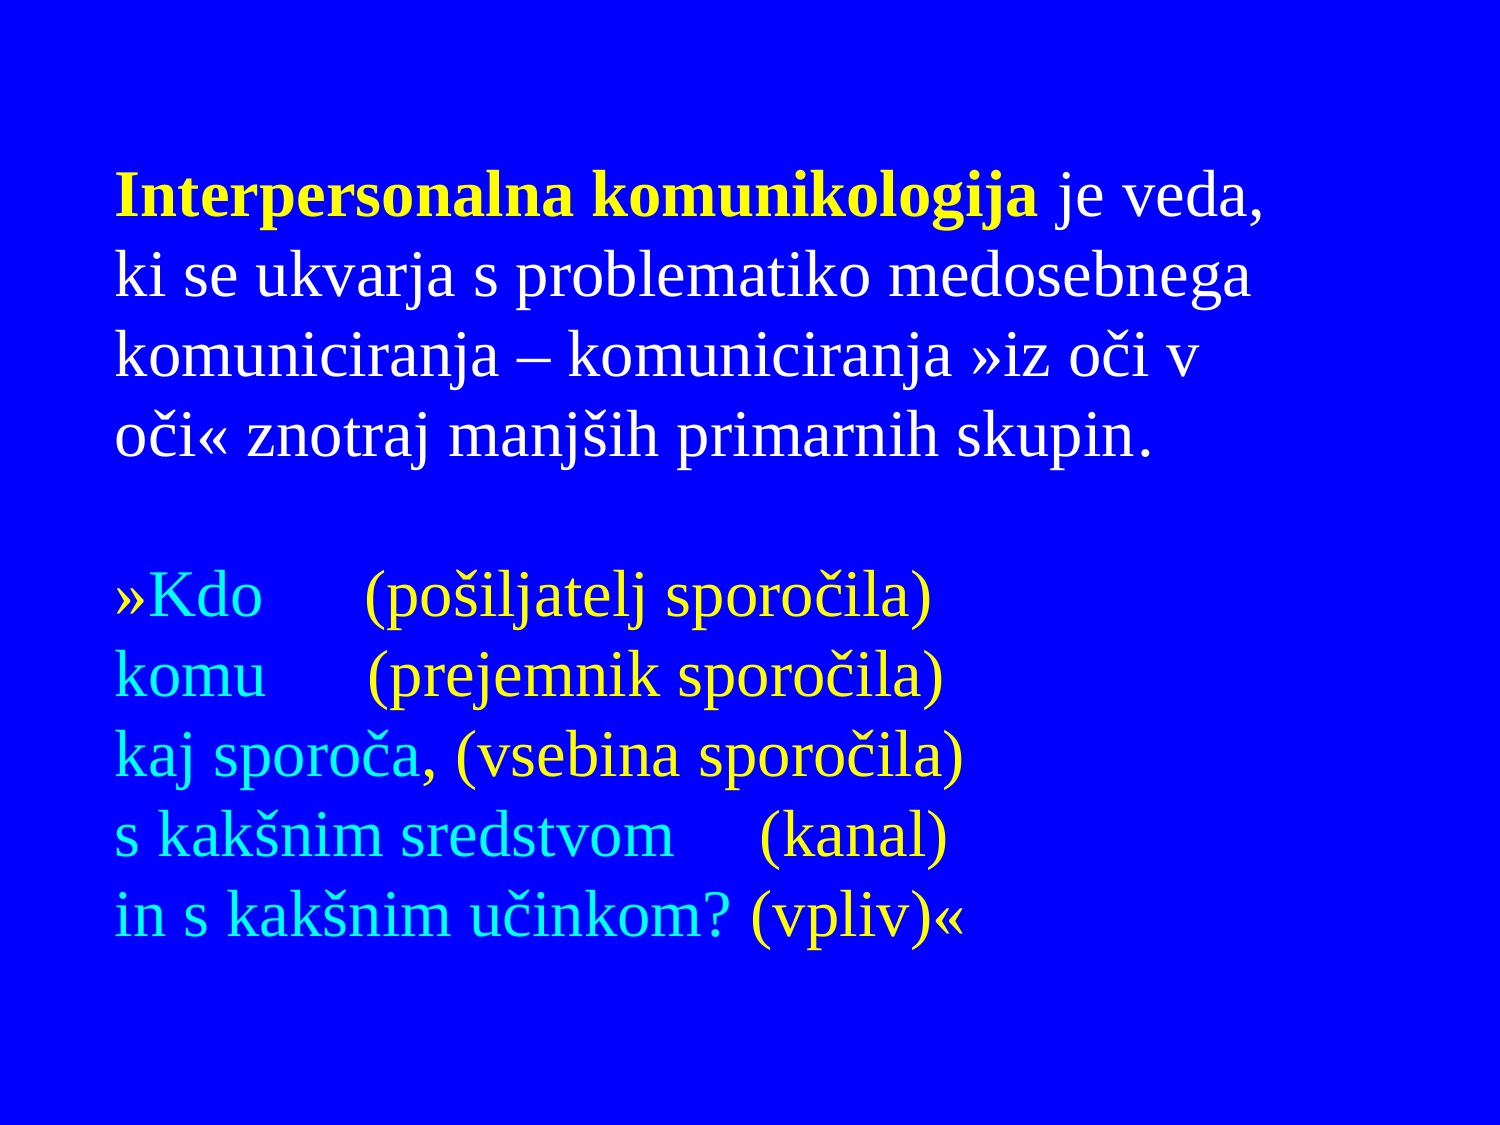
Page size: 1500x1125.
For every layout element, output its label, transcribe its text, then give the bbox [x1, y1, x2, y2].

title Interpersonalna komunikologija je veda, ki se ukvarja s problematiko medosebnega komuniciranja – komuniciranja »iz oči v oči« znotraj manjših primarnih skupin. »Kdo (pošiljatelj sporočila) komu (prejemnik sporočila) kaj sporoča, (vsebina sporočila) s kakšnim sredstvom (kanal) in s kakšnim učinkom? (vpliv)« [99, 62, 1326, 1038]
